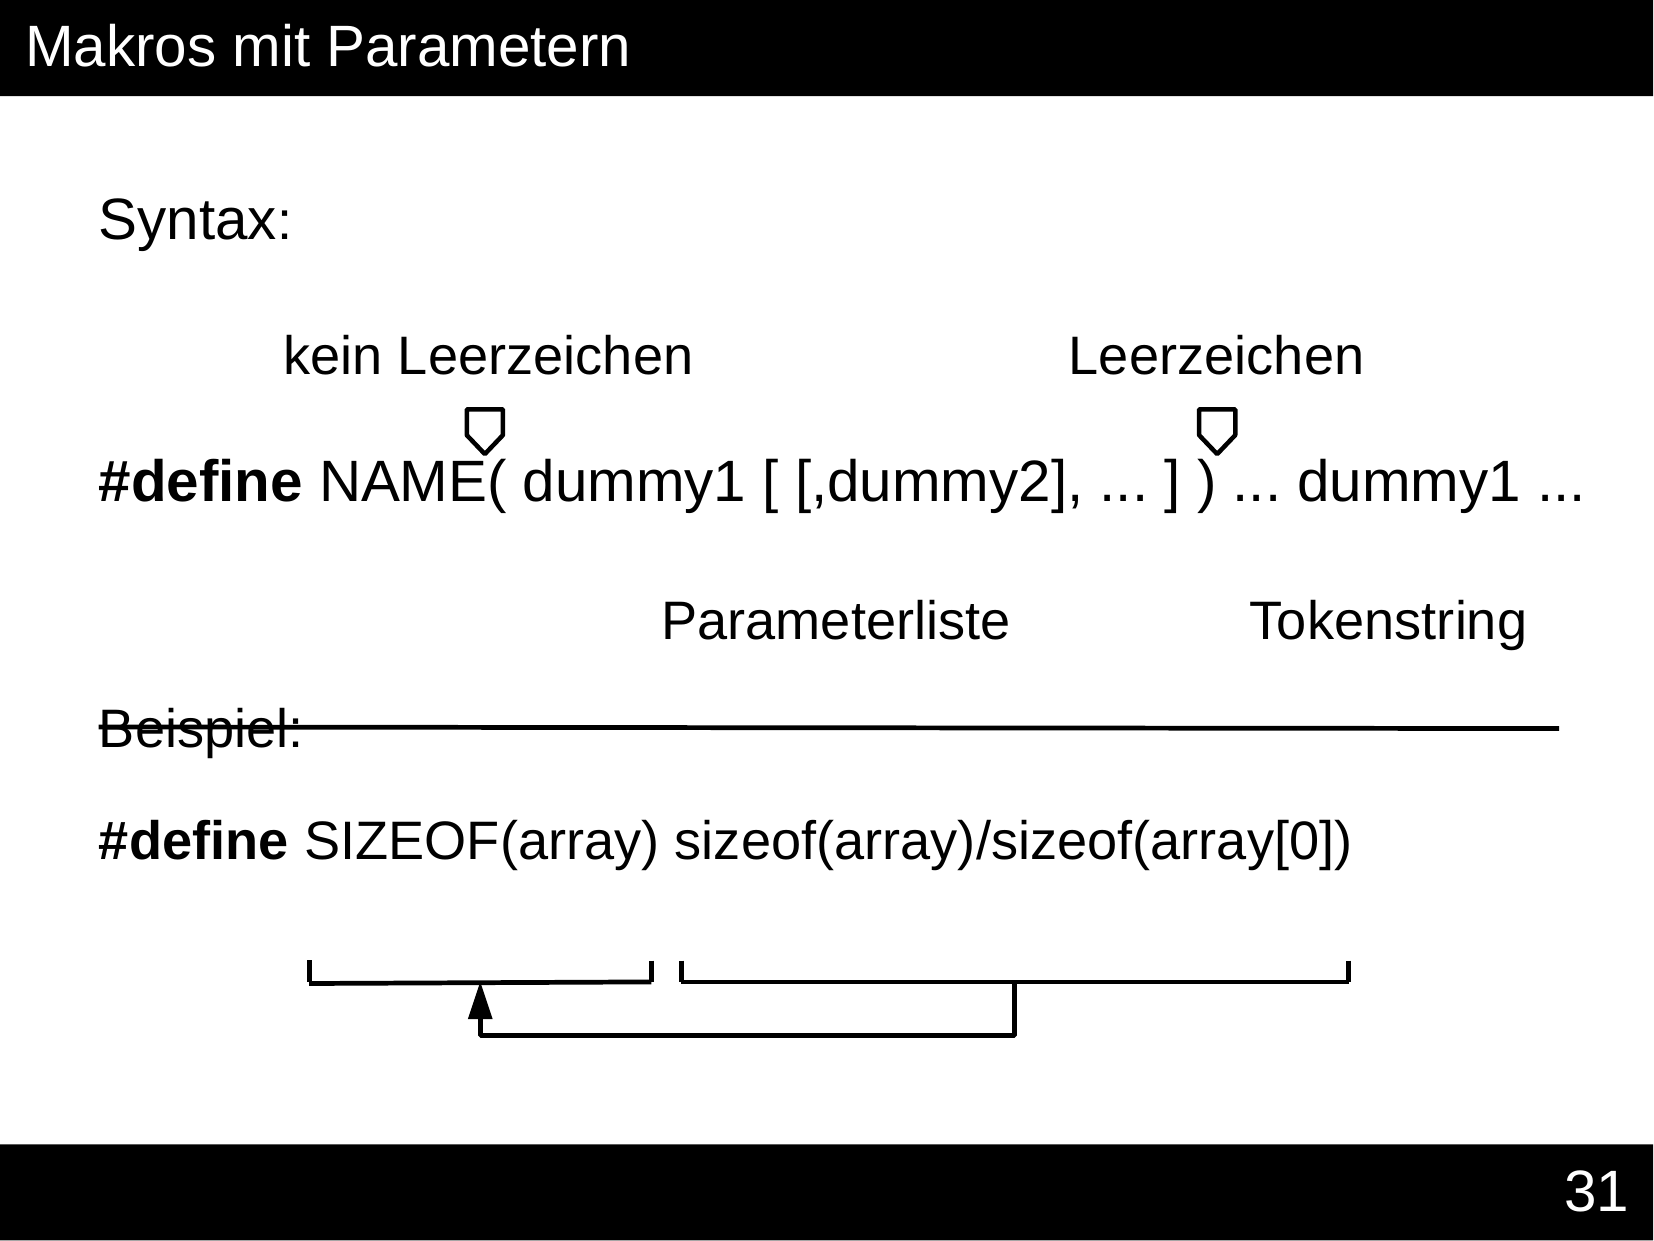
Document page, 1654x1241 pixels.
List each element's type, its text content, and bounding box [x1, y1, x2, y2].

text_box Parameterliste Tokenstring [646, 583, 1544, 659]
text_box [466, 409, 503, 455]
text_box [1199, 409, 1236, 455]
text_box #define NAME( dummy1 [ [,dummy2], ... ] ) ... dummy1 ... [83, 446, 1626, 537]
text_box Makros mit Parametern [10, 6, 1222, 94]
text_box kein Leerzeichen Leerzeichen [268, 317, 1381, 394]
text_box Syntax: Beispiel: #define SIZEOF(array) sizeof(array)/sizeof(array[0]) [84, 184, 1653, 1087]
